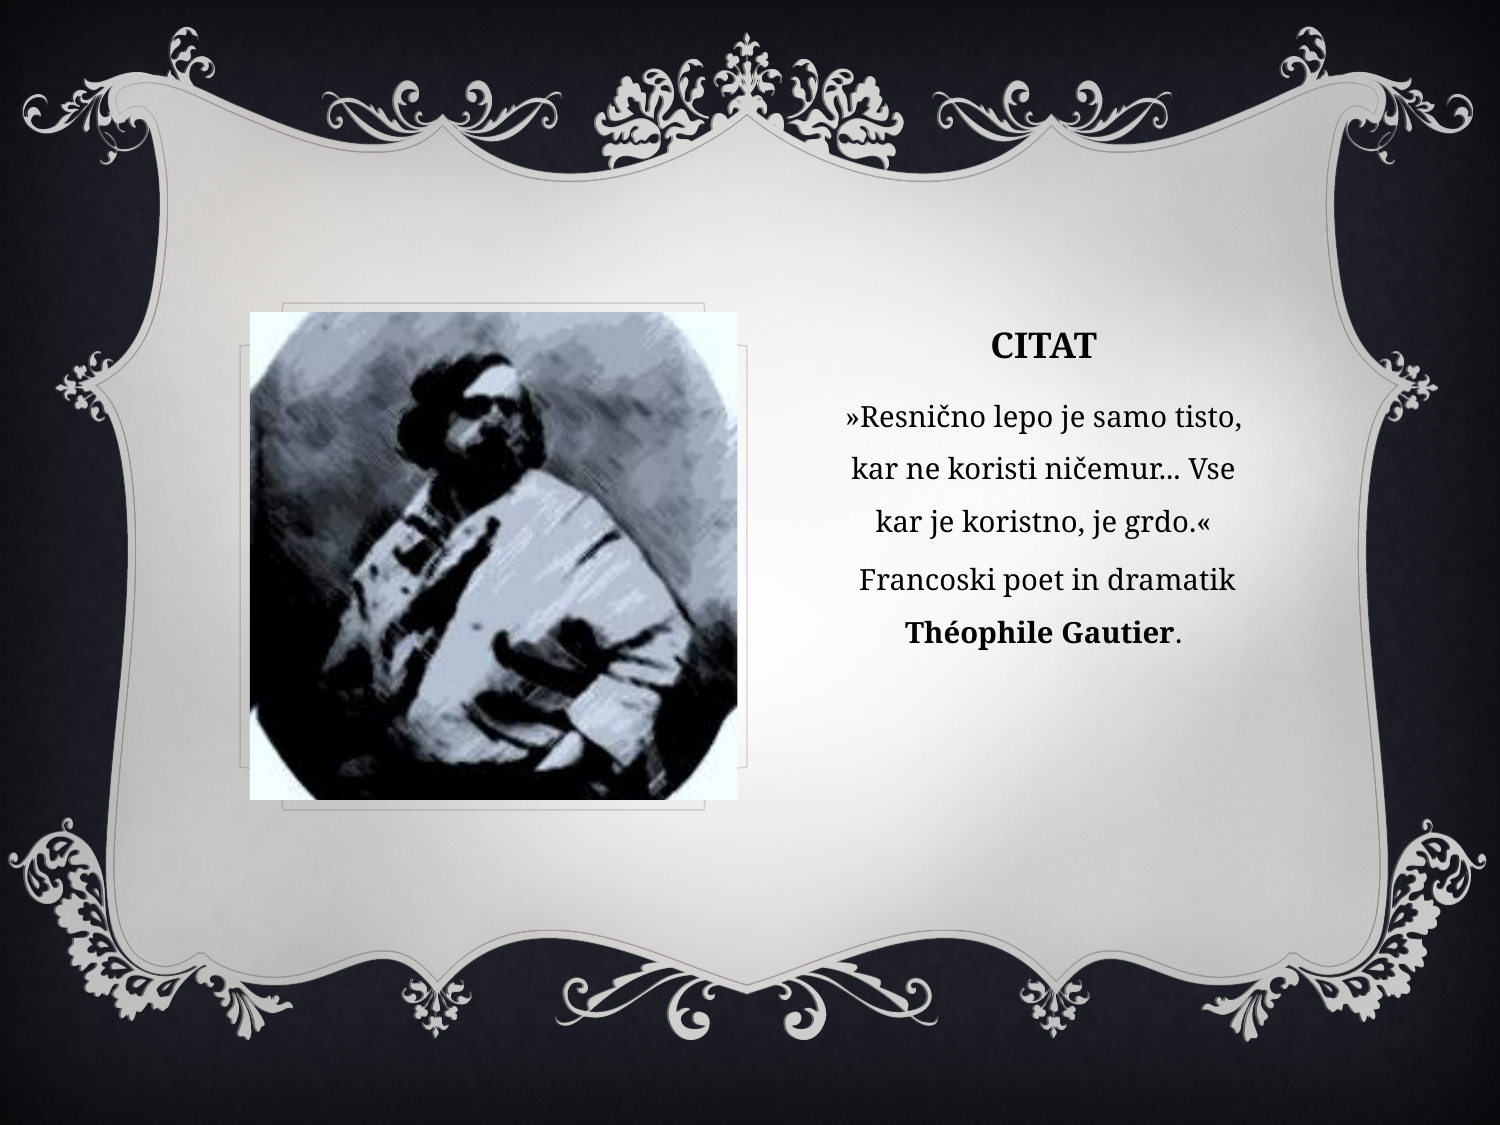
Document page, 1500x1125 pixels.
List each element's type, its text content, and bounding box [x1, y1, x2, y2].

picture [0, 0, 1500, 1125]
title Citat [812, 275, 1275, 373]
list »Resnično lepo je samo tisto, kar ne koristi ničemur... Vse kar je koristno, je grdo.« Francoski poet in dramatik Théophile Gautier. [812, 373, 1275, 846]
